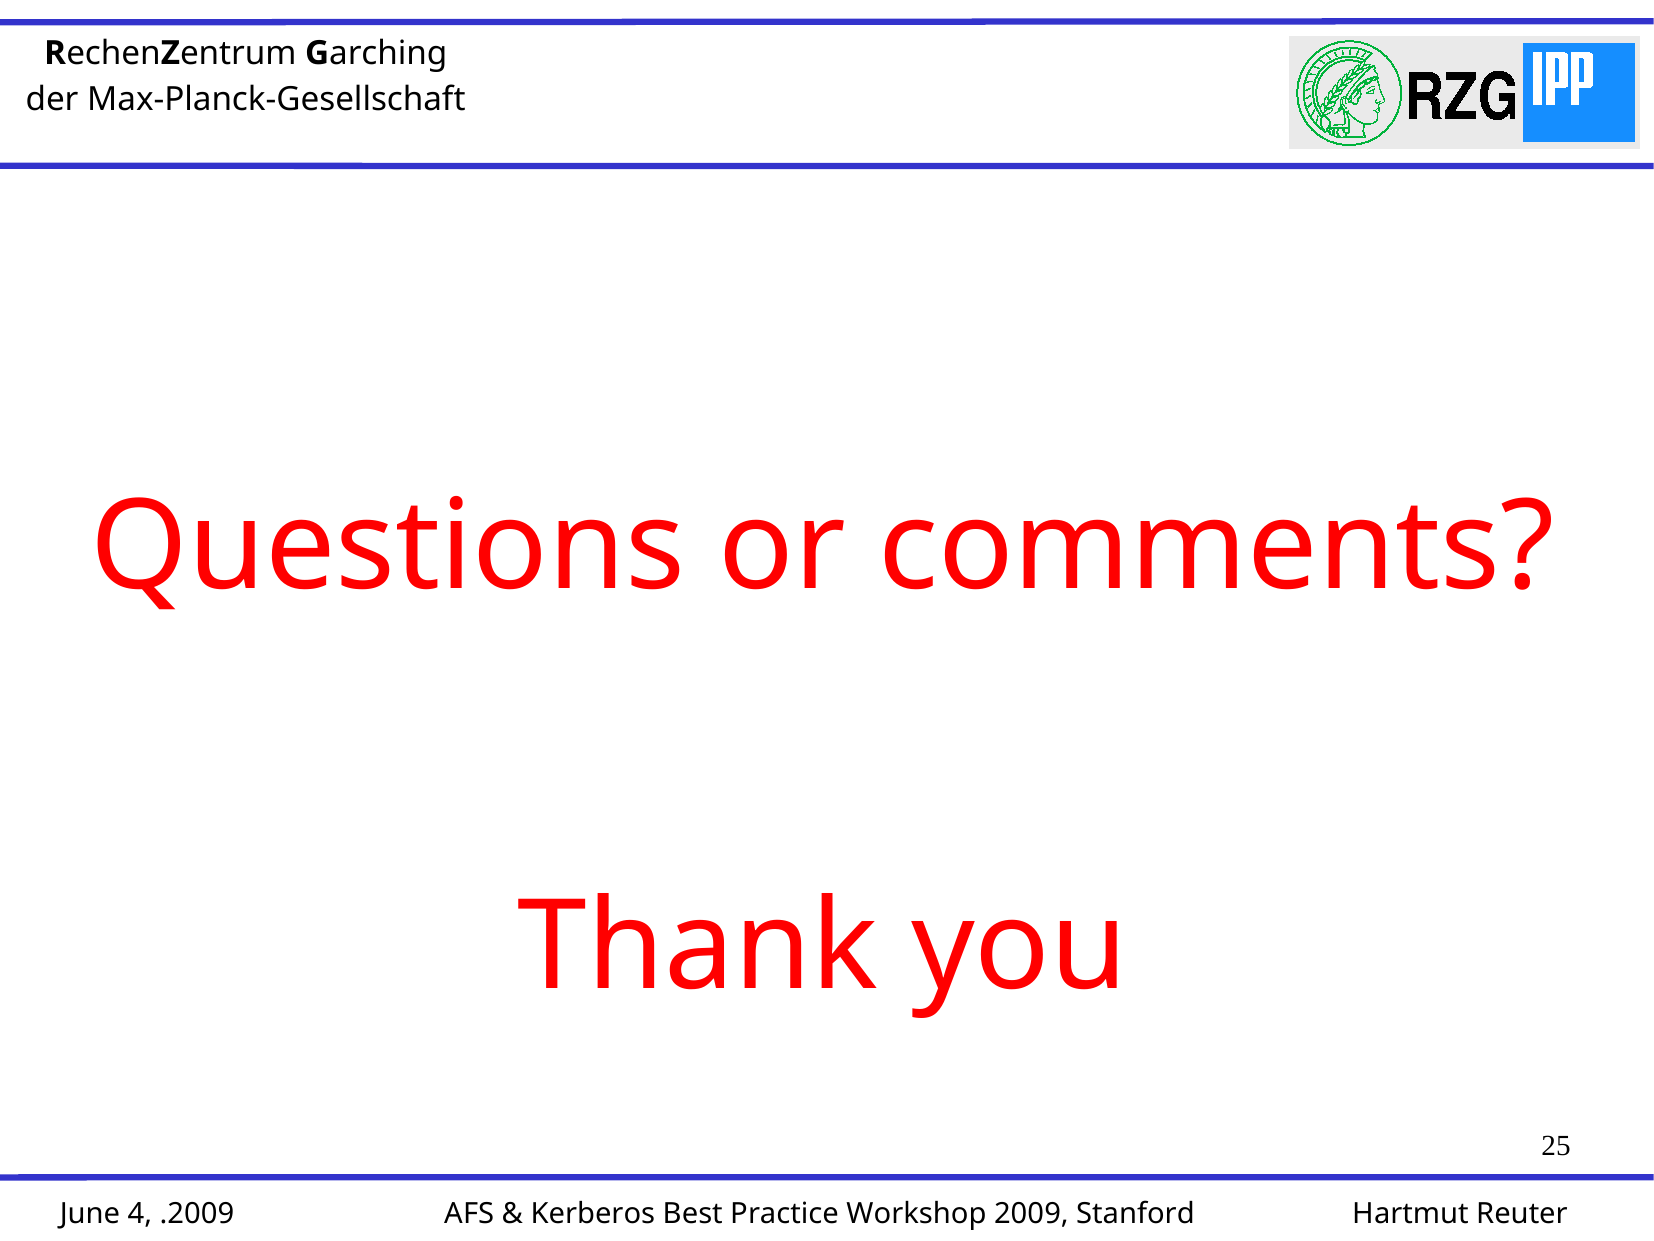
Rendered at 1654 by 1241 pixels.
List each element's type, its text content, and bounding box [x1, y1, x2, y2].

text_box [18, 59, 1654, 185]
list Questions or comments? Thank you [75, 321, 1654, 1134]
picture [1289, 36, 1640, 59]
